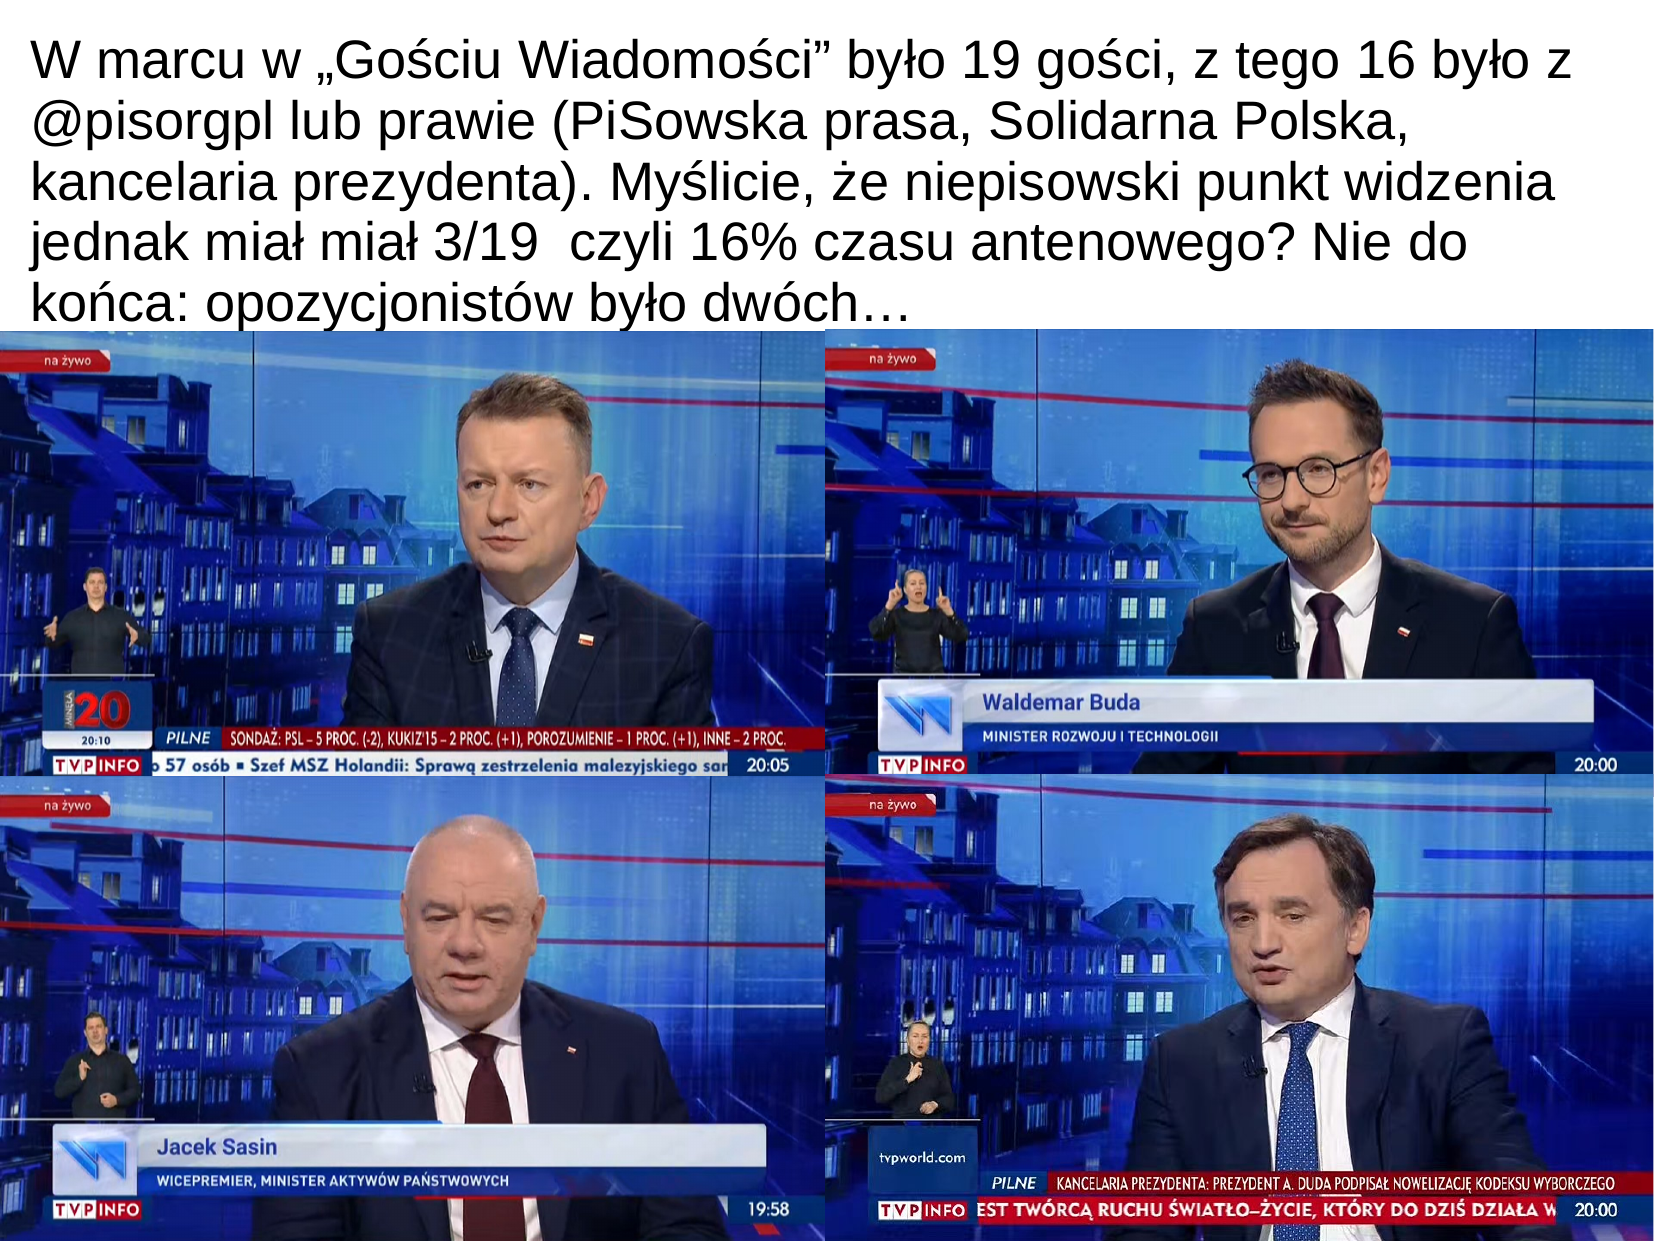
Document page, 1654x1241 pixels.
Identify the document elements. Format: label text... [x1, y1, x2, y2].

picture [0, 329, 1654, 1241]
list W marcu w „Gościu Wiadomości” było 19 gości, z tego 16 było z @pisorgpl lub prawie (PiSowska prasa, Solidarna Polska, kancelaria prezydenta). Myślicie, że niepisowski punkt widzenia jednak miał miał 3/19 czyli 16% czasu antenowego? Nie do końca: opozycjonistów było dwóch… [30, 30, 1621, 331]
